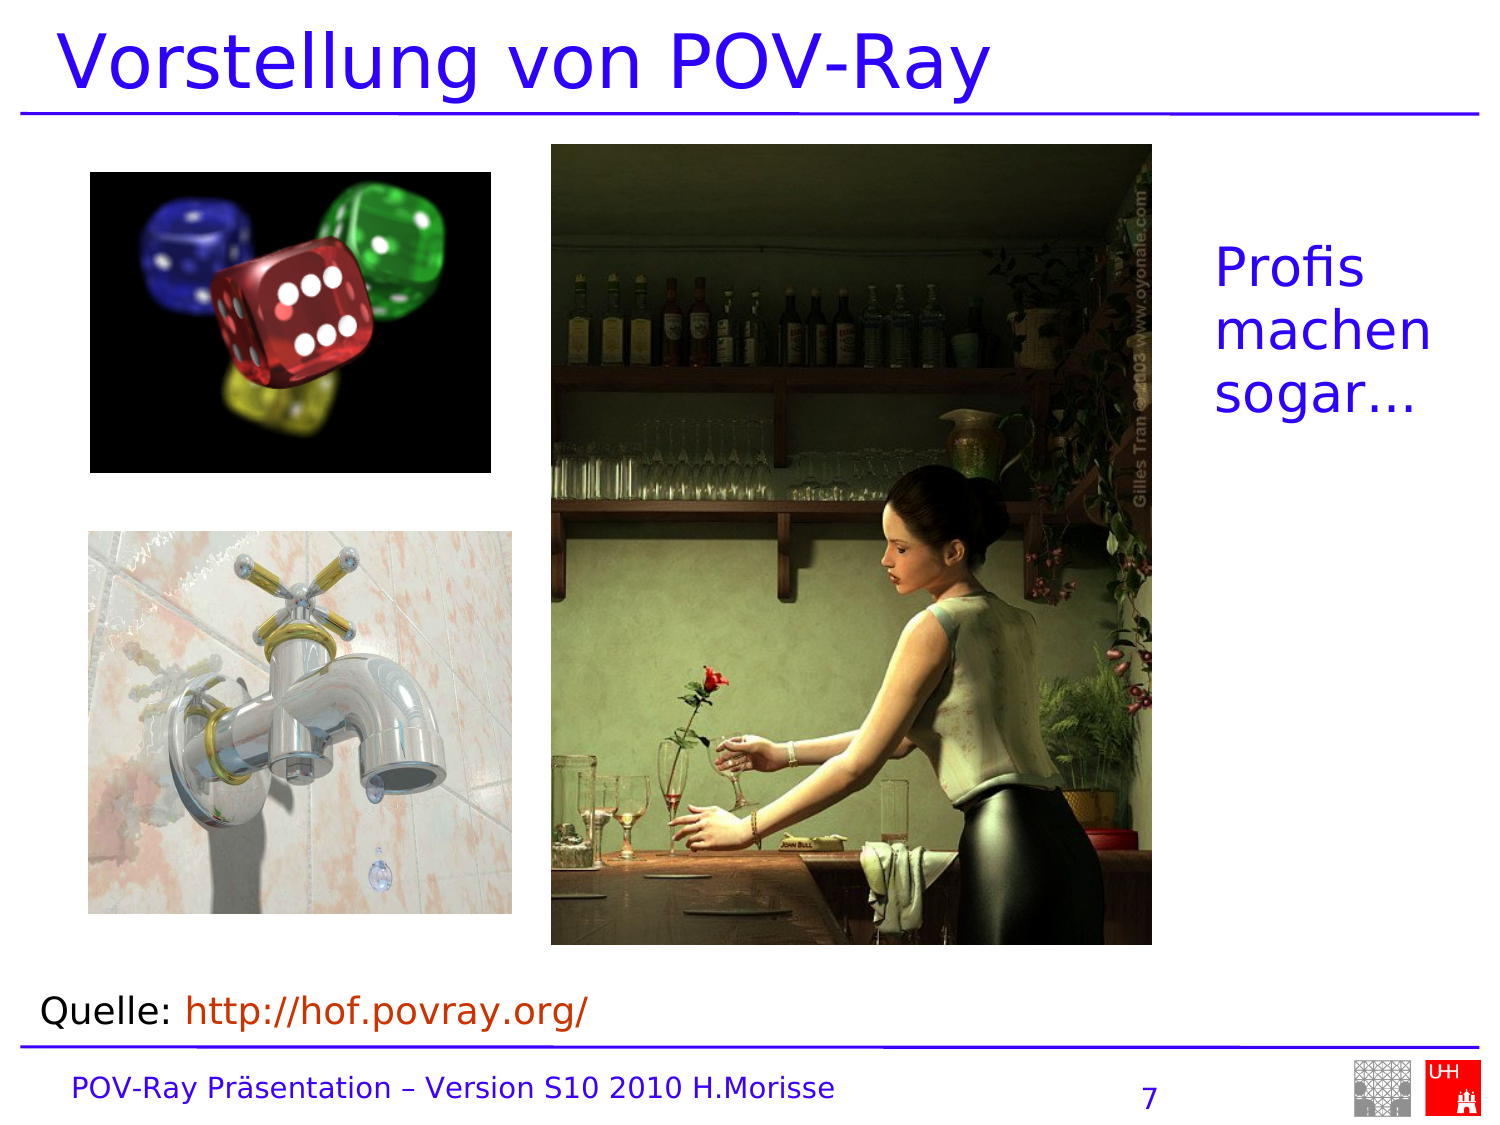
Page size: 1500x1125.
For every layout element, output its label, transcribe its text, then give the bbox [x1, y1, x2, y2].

text_box Profis machen sogar... [1210, 236, 1500, 426]
picture [551, 144, 1152, 945]
picture [1352, 1058, 1414, 1119]
picture [90, 172, 491, 473]
picture [88, 531, 512, 914]
title Vorstellung von POV-Ray [29, 11, 1300, 114]
text_box Quelle: http://hof.povray.org/ [24, 981, 616, 1041]
picture [1422, 1058, 1483, 1119]
